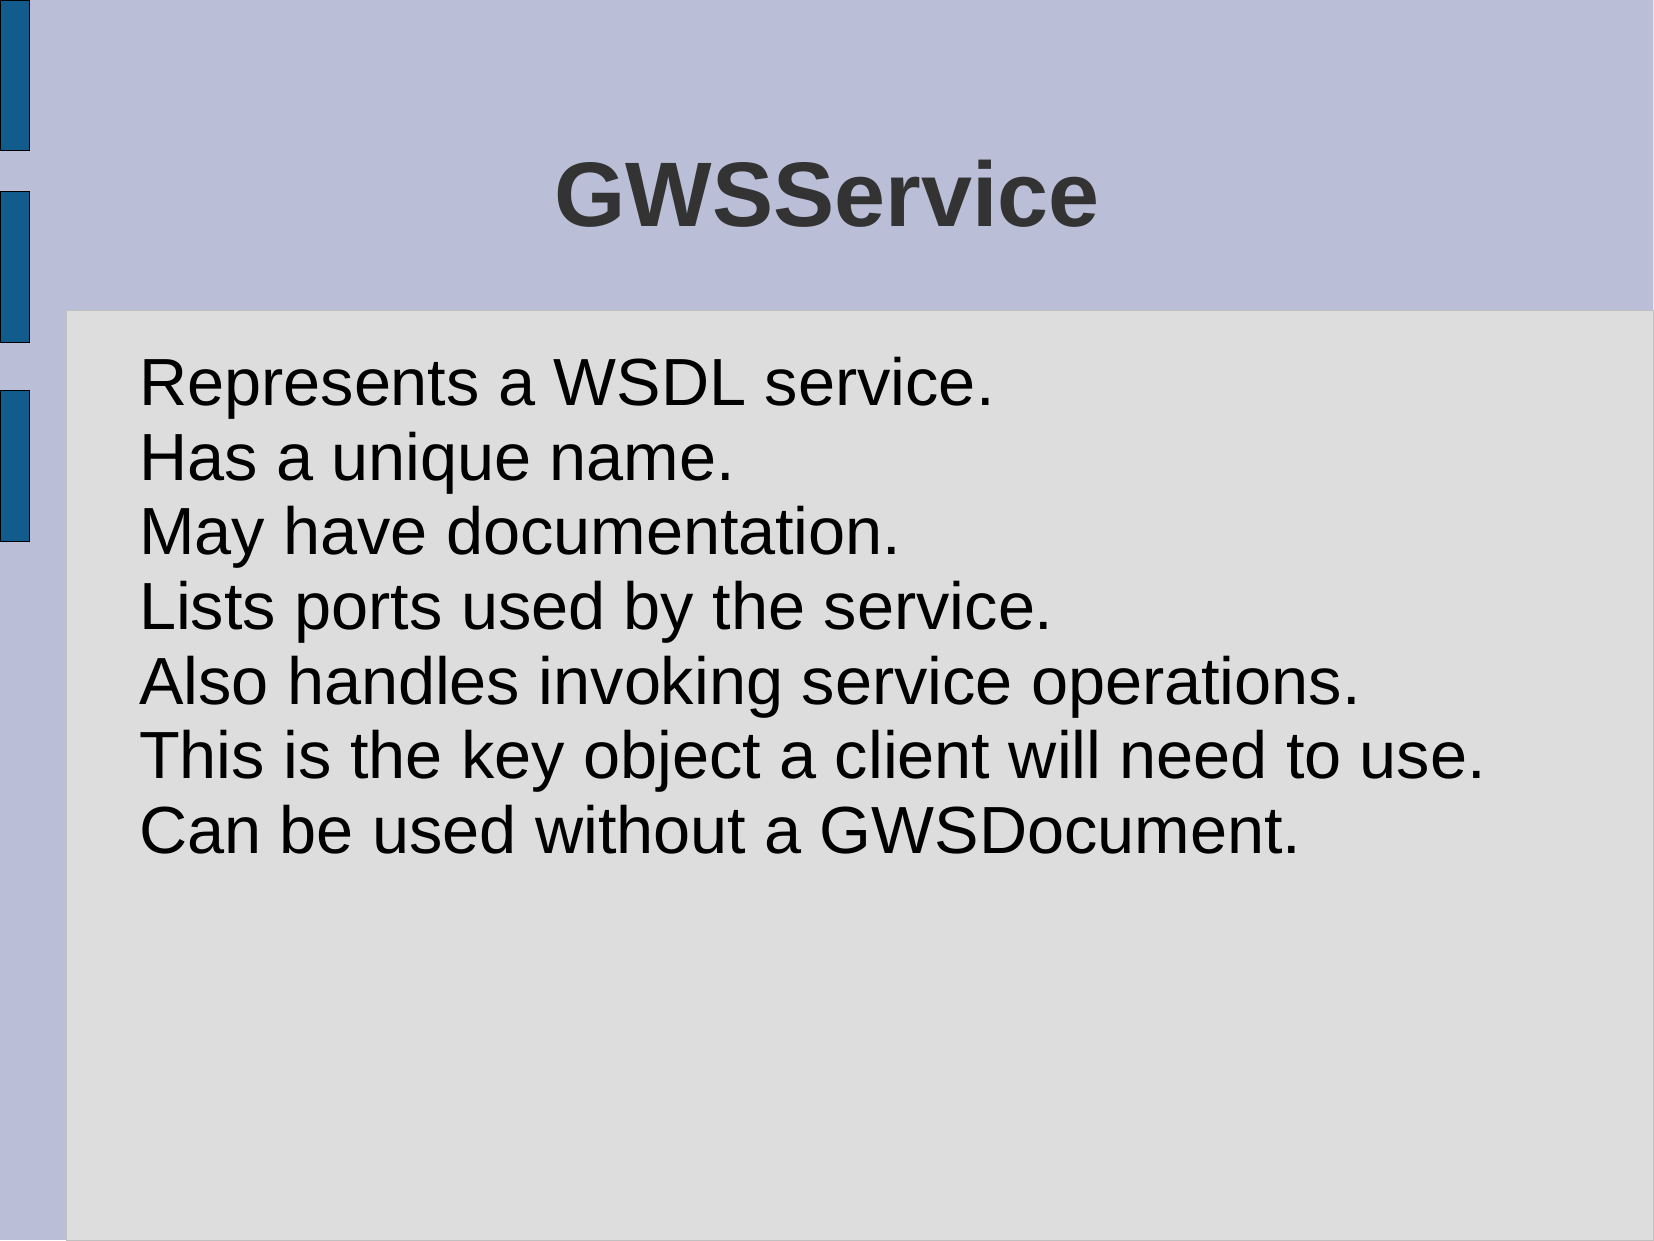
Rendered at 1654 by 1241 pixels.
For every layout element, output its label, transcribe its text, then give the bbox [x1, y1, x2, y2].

list Represents a WSDL service. Has a unique name. May have documentation. Lists ports used by the service. Also handles invoking service operations. This is the key object a client will need to use. Can be used without a GWSDocument. [121, 344, 1534, 1112]
title GWSService [121, 98, 1534, 291]
